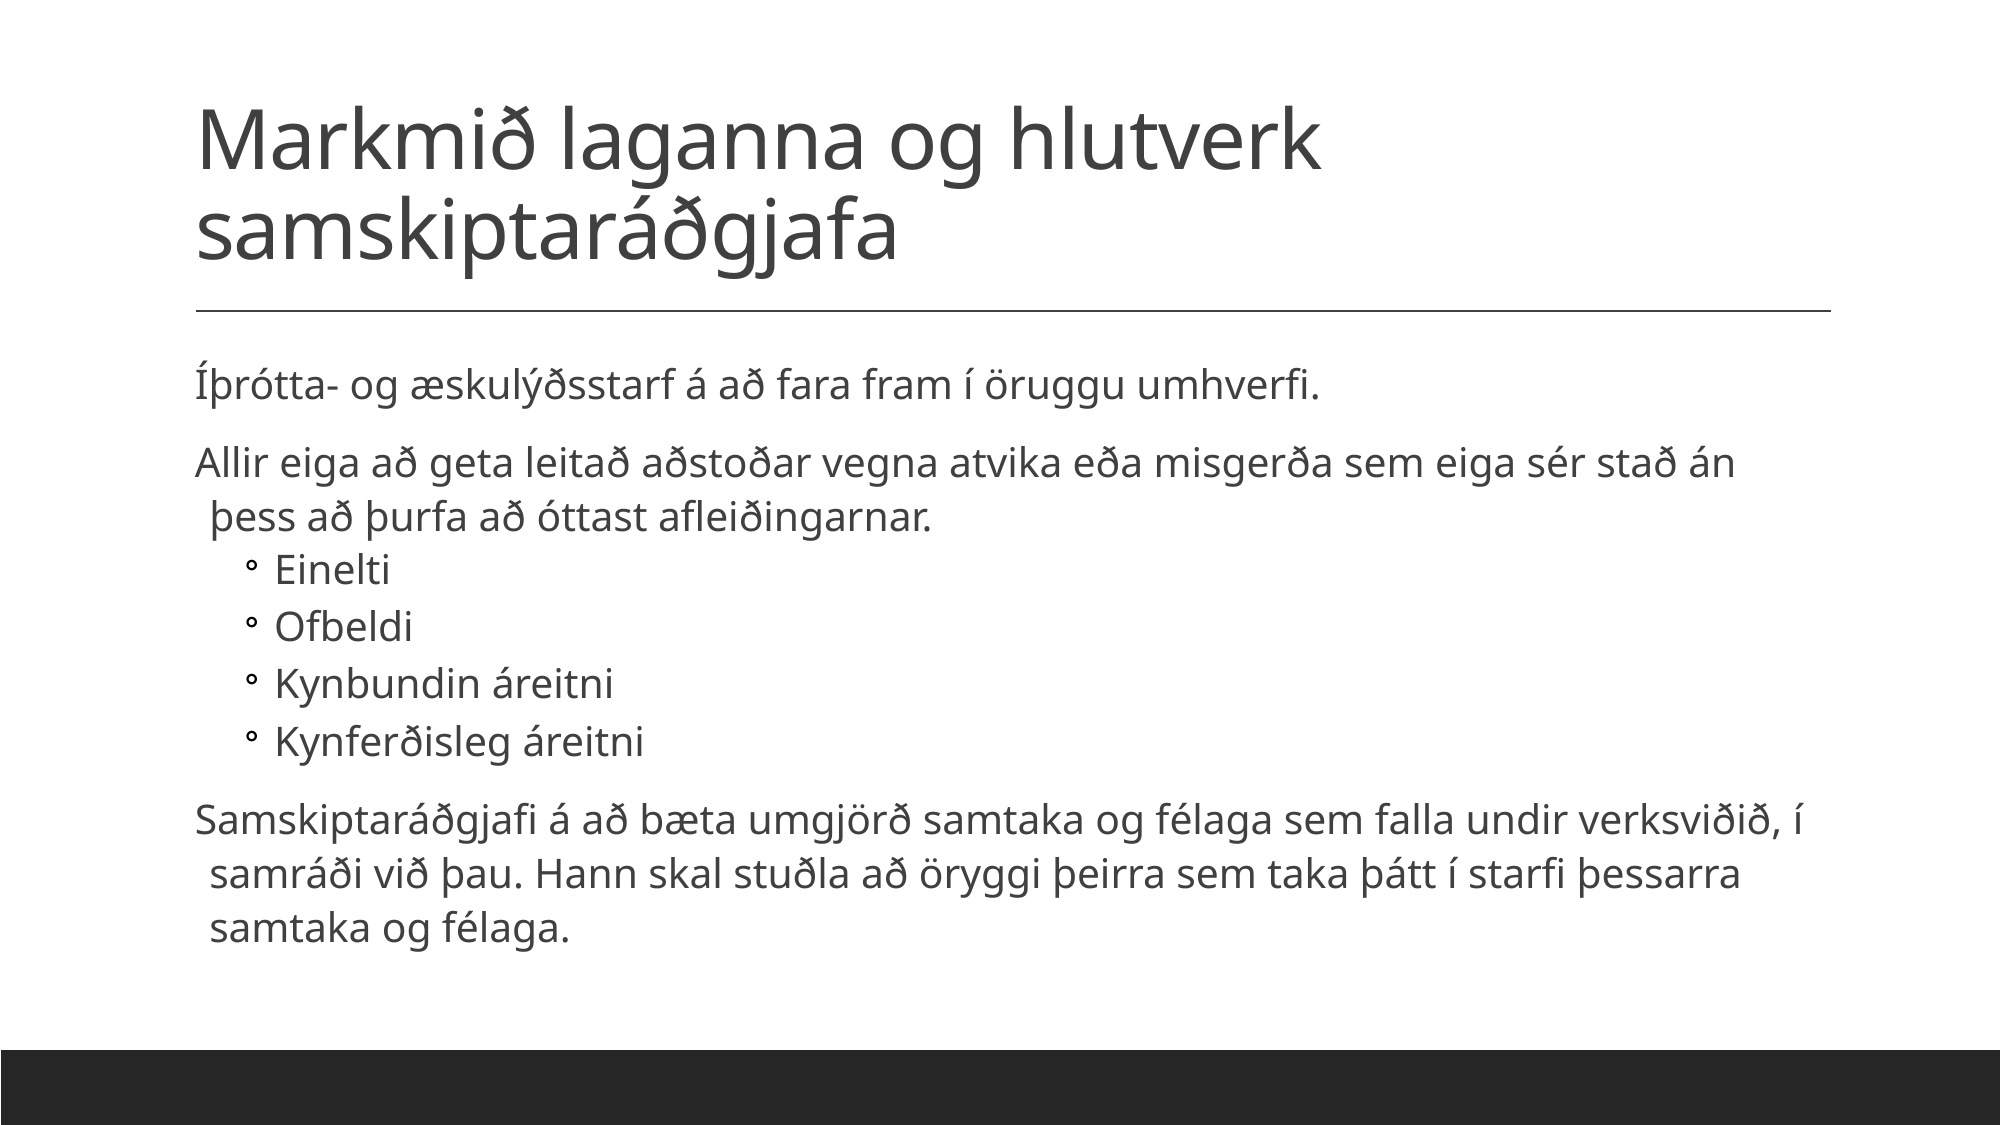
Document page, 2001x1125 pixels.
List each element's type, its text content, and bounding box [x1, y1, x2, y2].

list Íþrótta- og æskulýðsstarf á að fara fram í öruggu umhverfi. Allir eiga að geta leitað aðstoðar vegna atvika eða misgerða sem eiga sér stað án þess að þurfa að óttast afleiðingarnar. Einelti Ofbeldi Kynbundin áreitni Kynferðisleg áreitni Samskiptaráðgjafi á að bæta umgjörð samtaka og félaga sem falla undir verksviðið, í samráði við þau. Hann skal stuðla að öryggi þeirra sem taka þátt í starfi þessarra samtaka og félaga. [180, 345, 1831, 963]
title Markmið laganna og hlutverk samskiptaráðgjafa [180, 47, 1831, 286]
